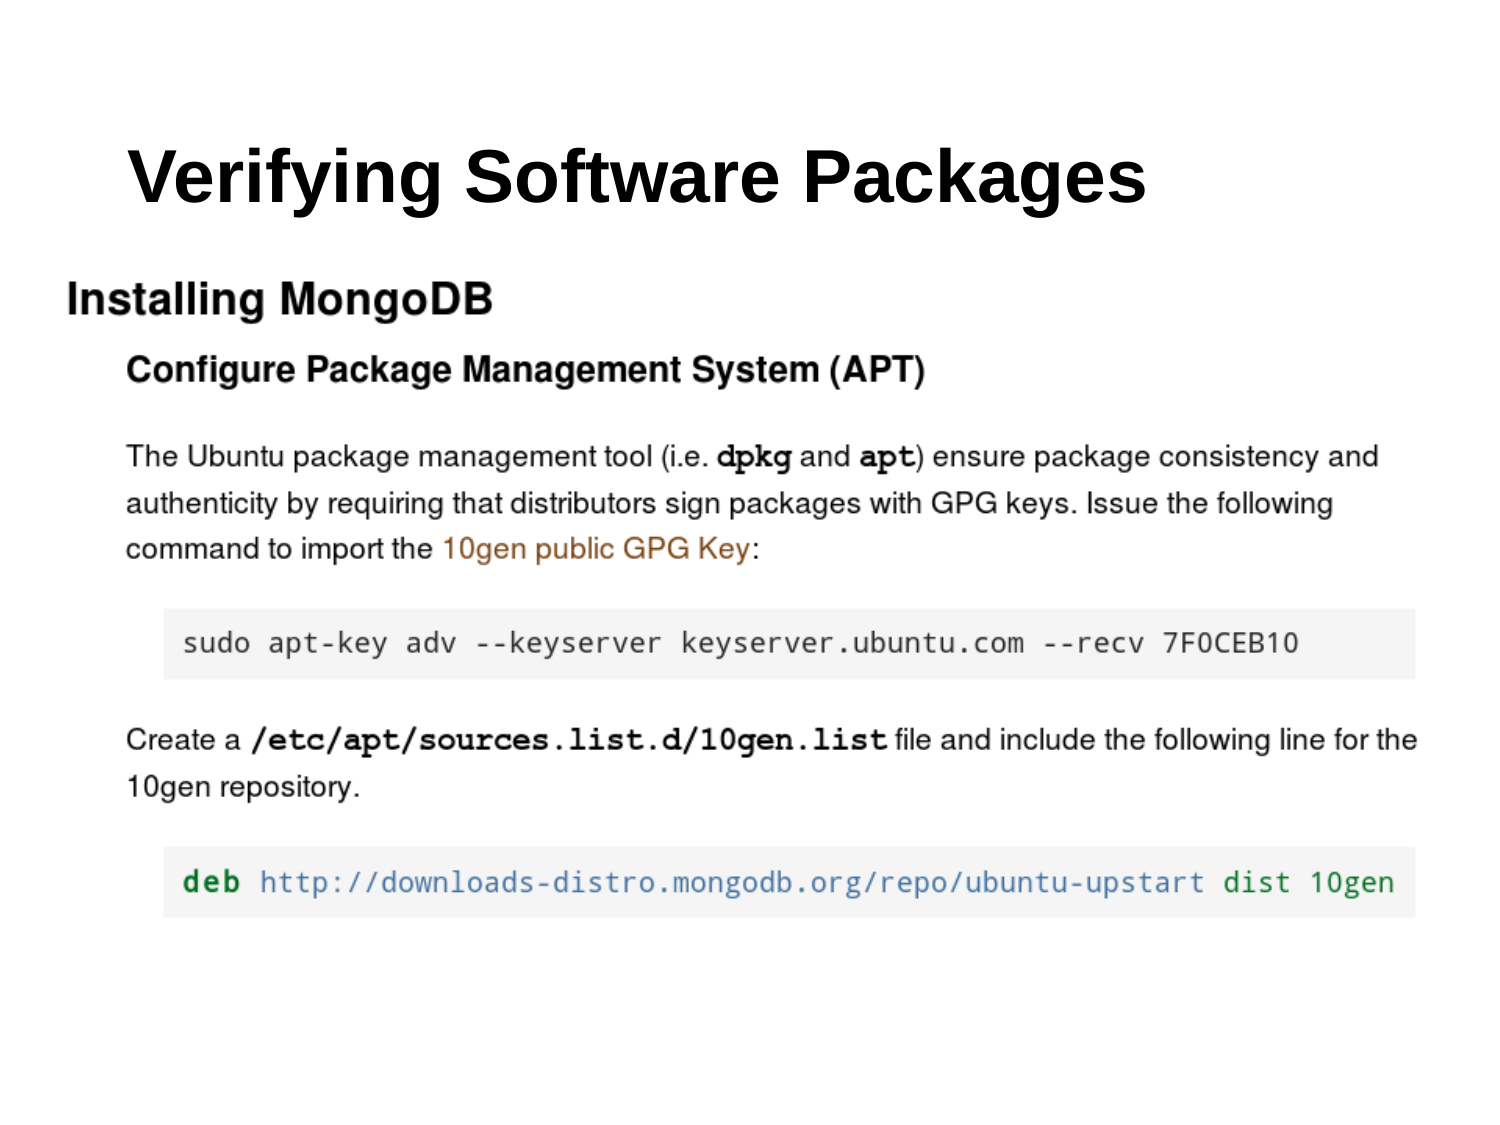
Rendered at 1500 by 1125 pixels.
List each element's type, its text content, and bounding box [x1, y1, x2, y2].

title Verifying Software Packages [75, 45, 1425, 233]
text_box [62, 274, 1425, 952]
